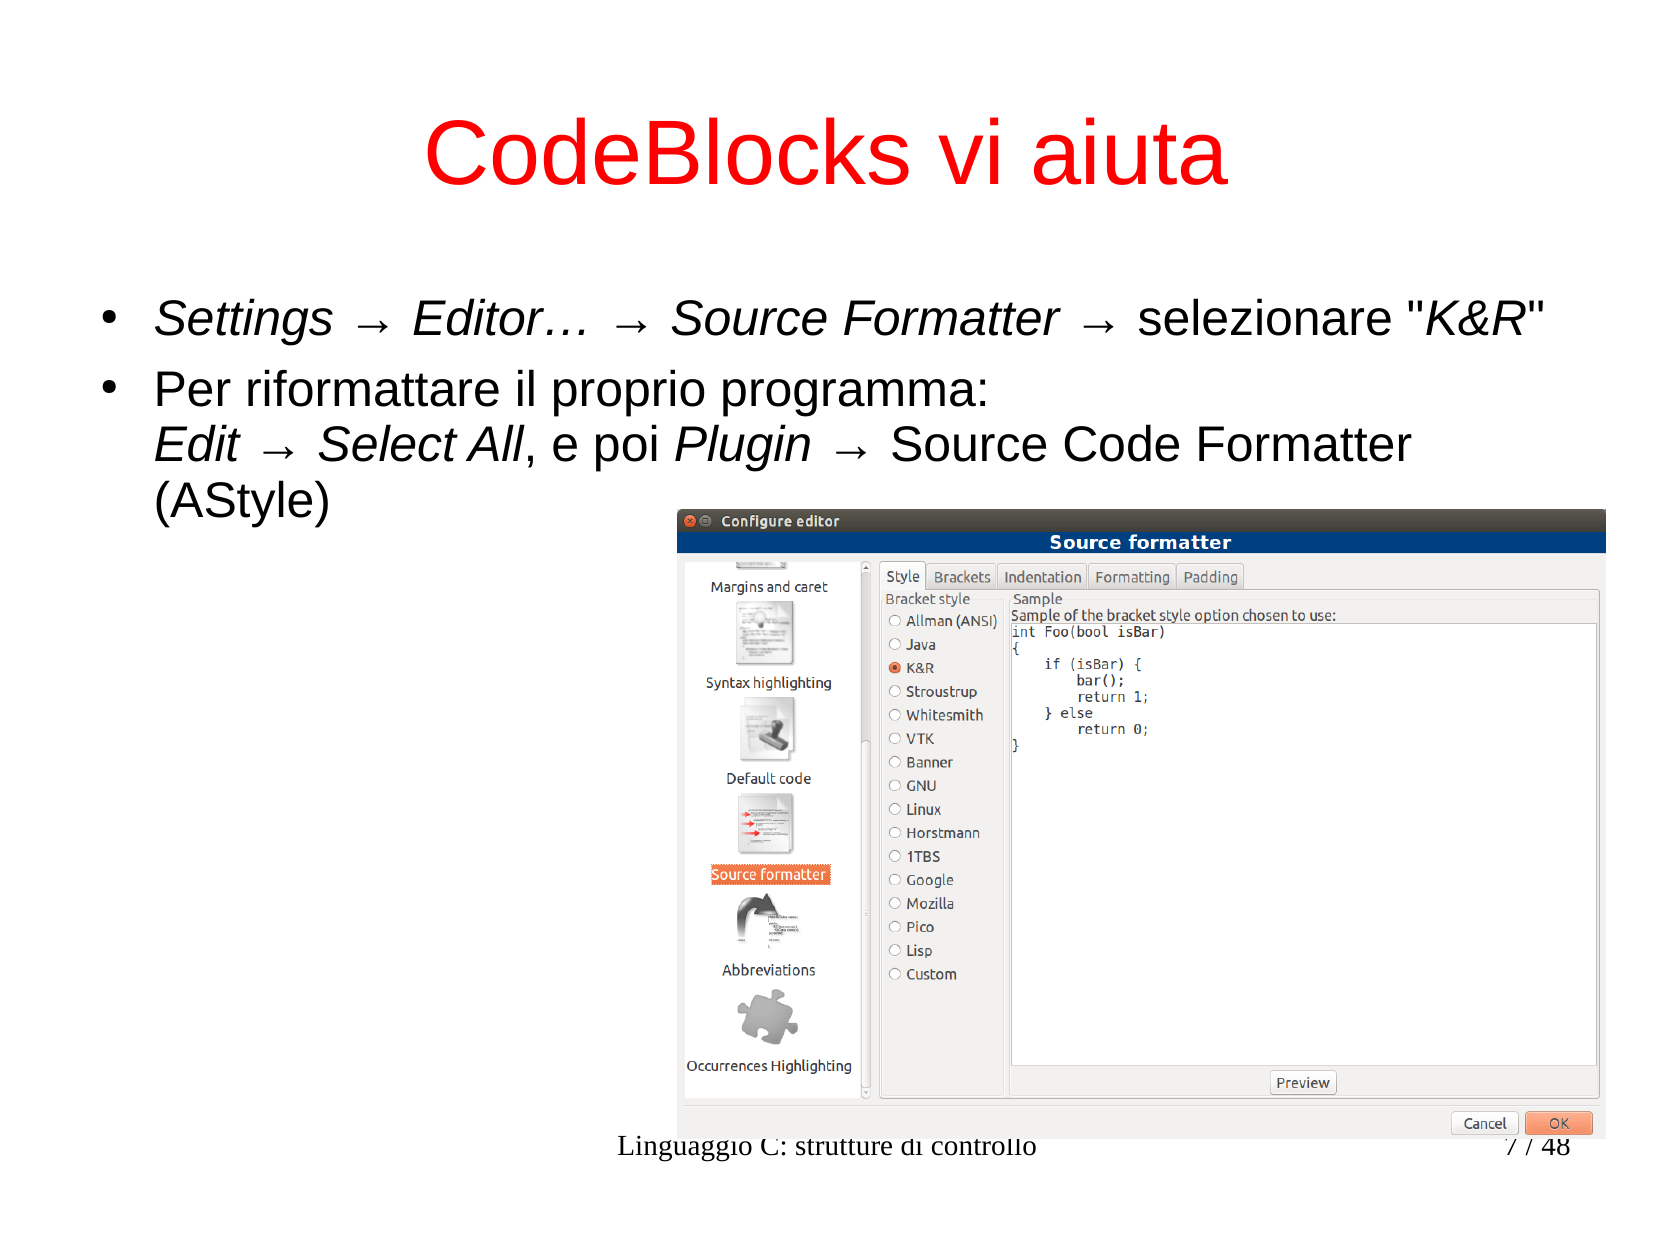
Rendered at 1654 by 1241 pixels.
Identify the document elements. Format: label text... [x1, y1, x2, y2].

list Settings → Editor… → Source Formatter → selezionare "K&R" Per riformattare il proprio programma: Edit → Select All, e poi Plugin → Source Code Formatter (AStyle) [82, 290, 1571, 1109]
title CodeBlocks vi aiuta [82, 49, 1571, 257]
picture [677, 509, 1606, 1139]
